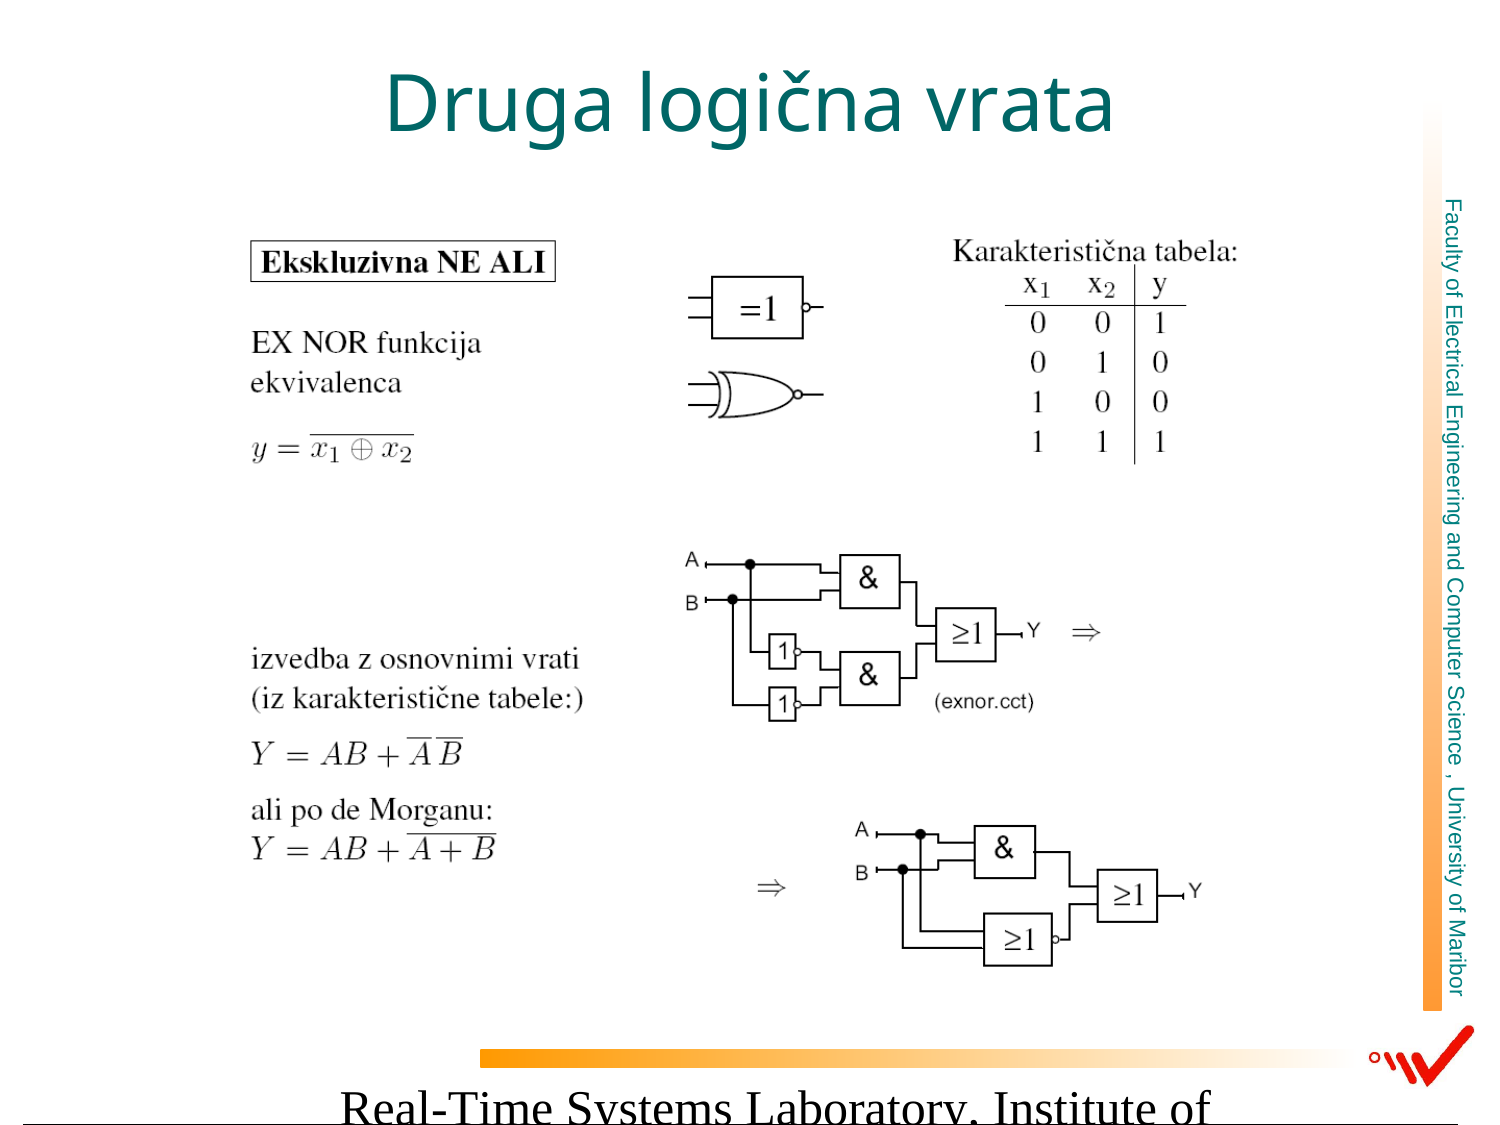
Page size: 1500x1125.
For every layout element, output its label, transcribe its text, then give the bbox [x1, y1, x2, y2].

picture [240, 231, 1253, 974]
title Druga logična vrata [75, 45, 1426, 233]
